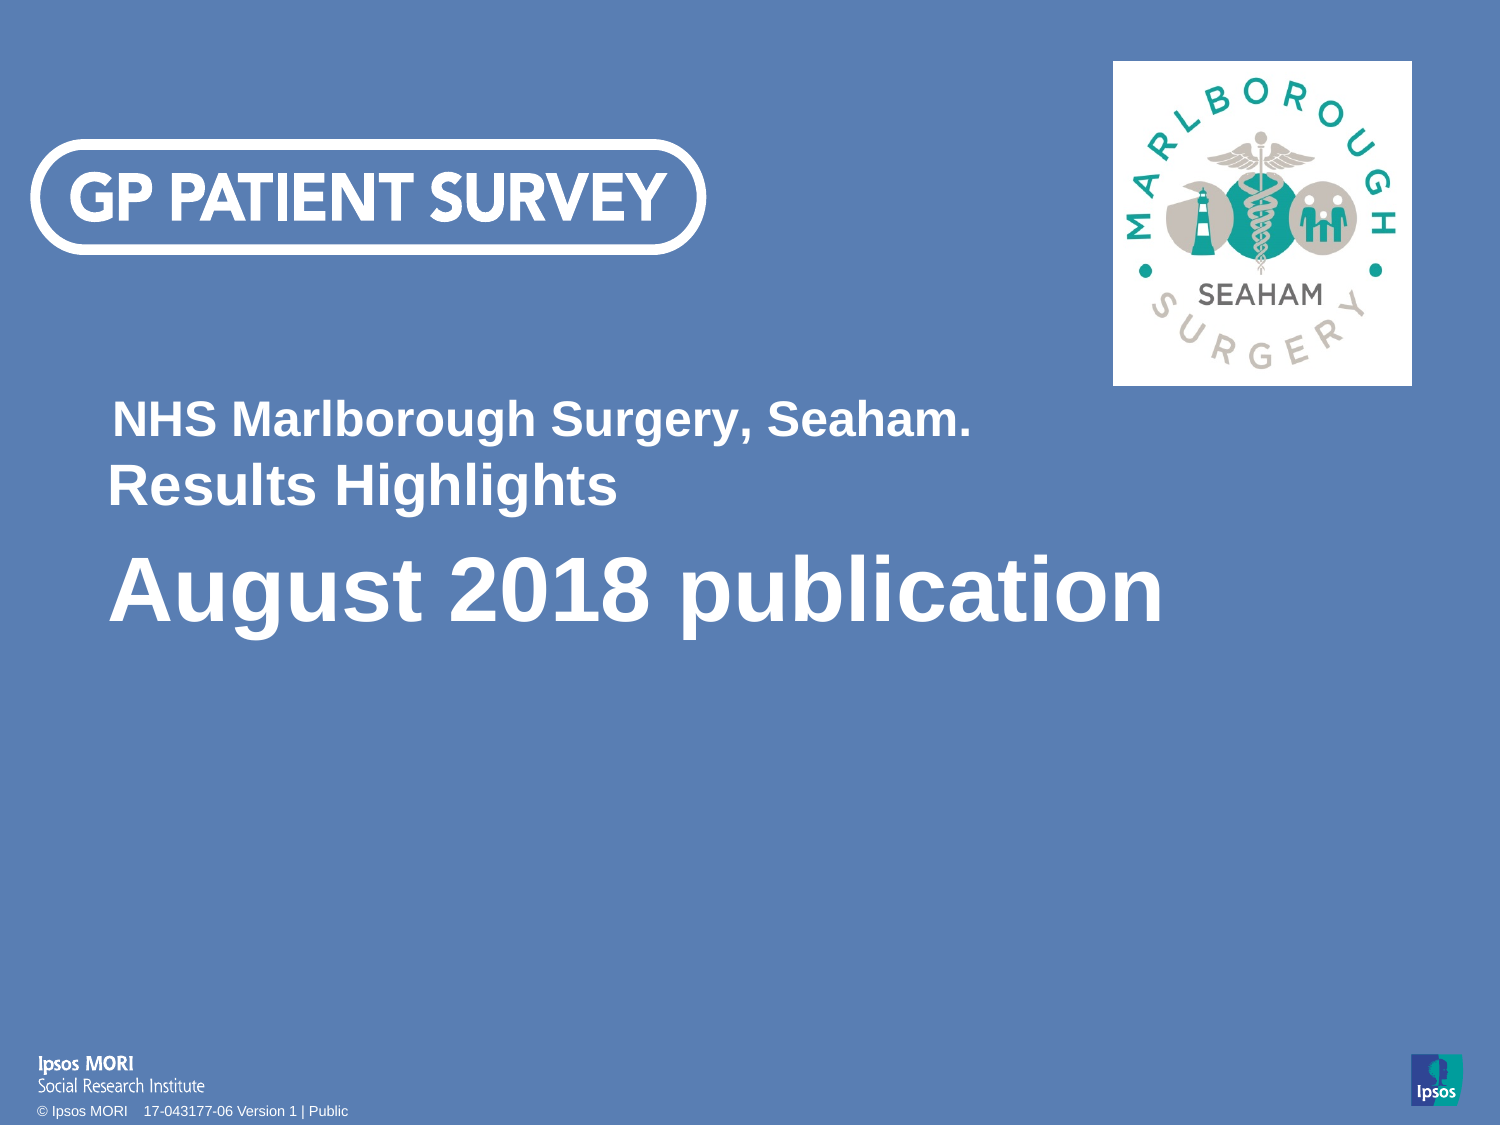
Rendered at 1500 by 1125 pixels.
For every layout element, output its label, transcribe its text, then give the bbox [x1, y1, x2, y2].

title NHS Marlborough Surgery, Seaham. [112, 338, 1252, 495]
list Results Highlights August 2018 publication [72, 432, 1500, 655]
picture [30, 139, 707, 256]
picture [1113, 61, 1412, 386]
